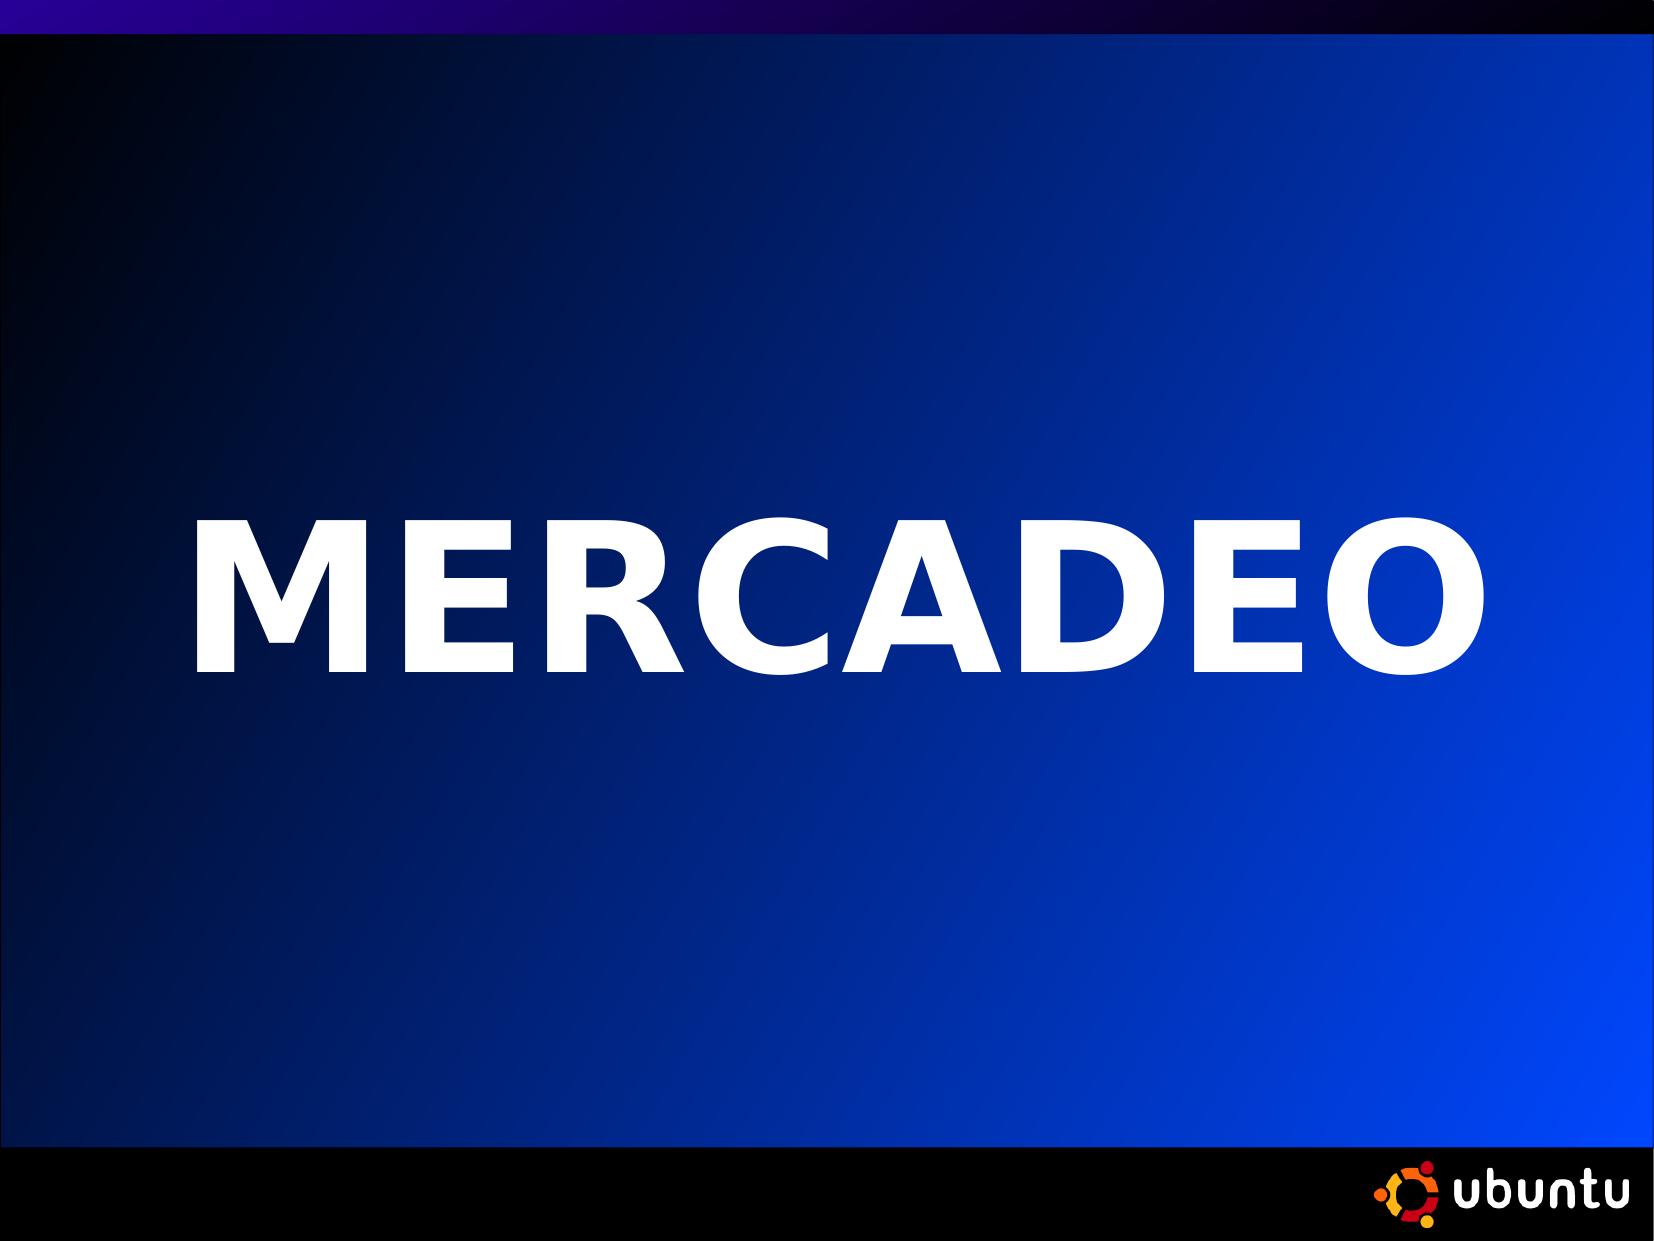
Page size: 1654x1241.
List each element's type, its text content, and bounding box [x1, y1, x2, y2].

text_box MERCADEO [178, 477, 1495, 720]
text_box [0, 0, 1654, 1241]
picture [1374, 1161, 1629, 1228]
